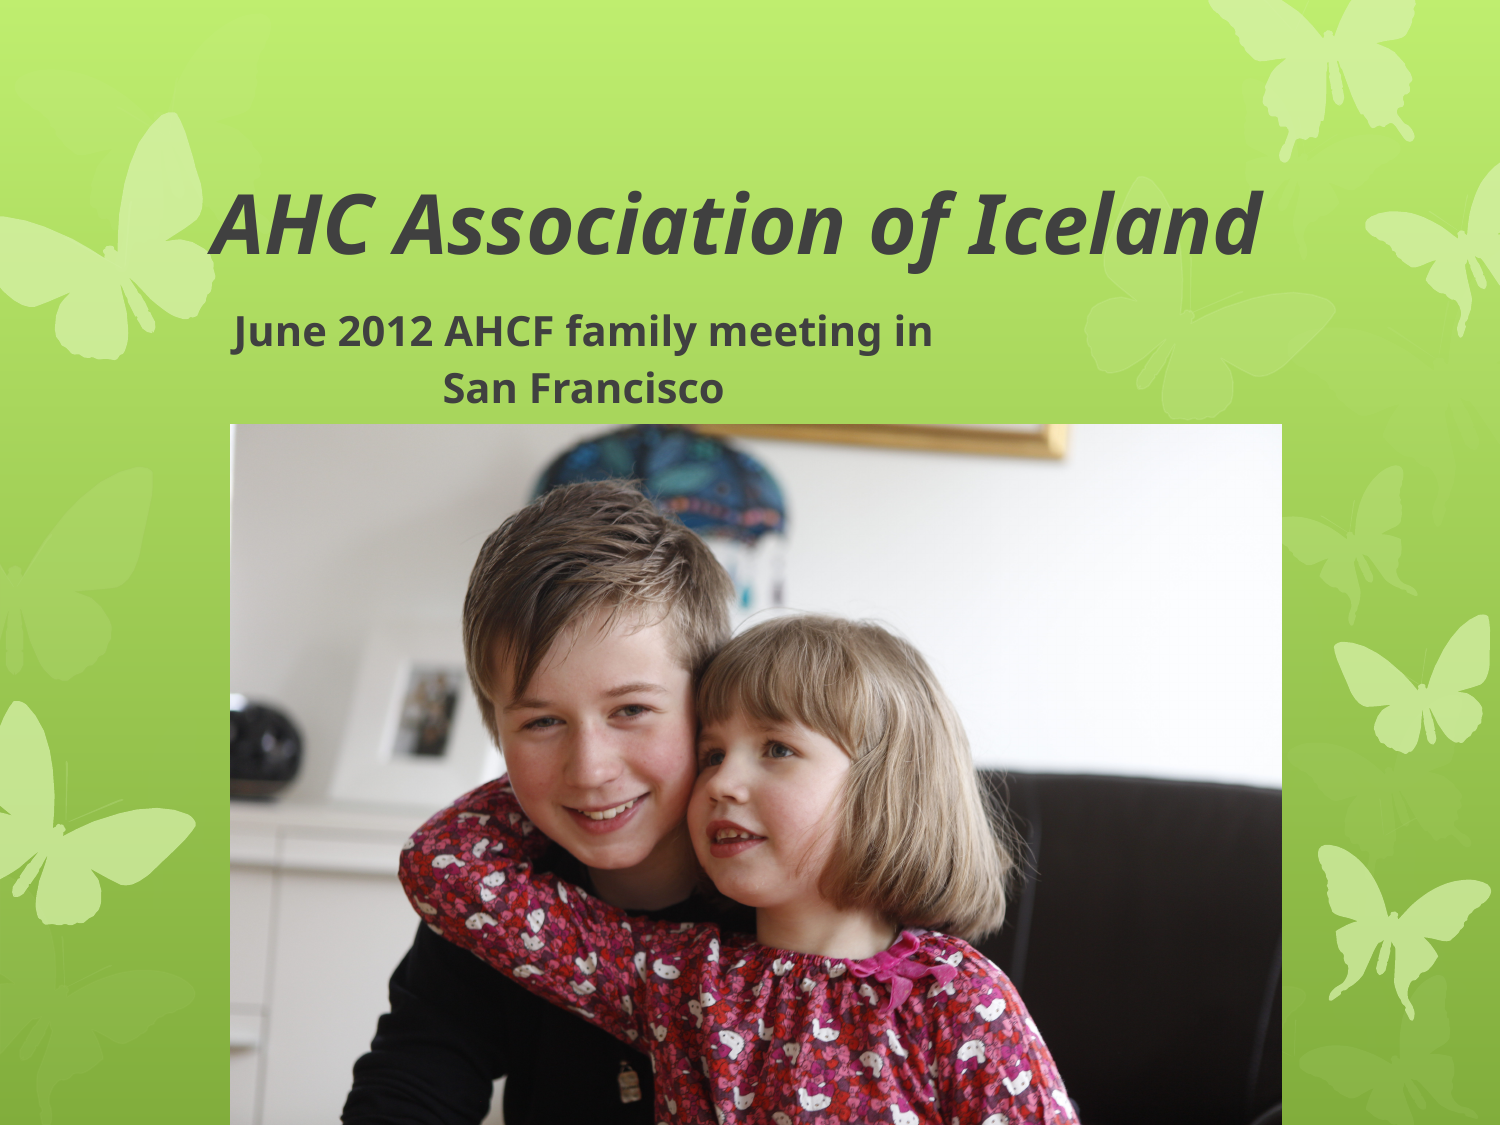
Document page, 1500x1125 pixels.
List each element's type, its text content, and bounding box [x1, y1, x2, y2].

title AHC Association of Iceland [100, 66, 1376, 279]
subtitle June 2012 AHCF family meeting in San Francisco [218, 302, 1269, 445]
picture [230, 424, 1282, 1125]
